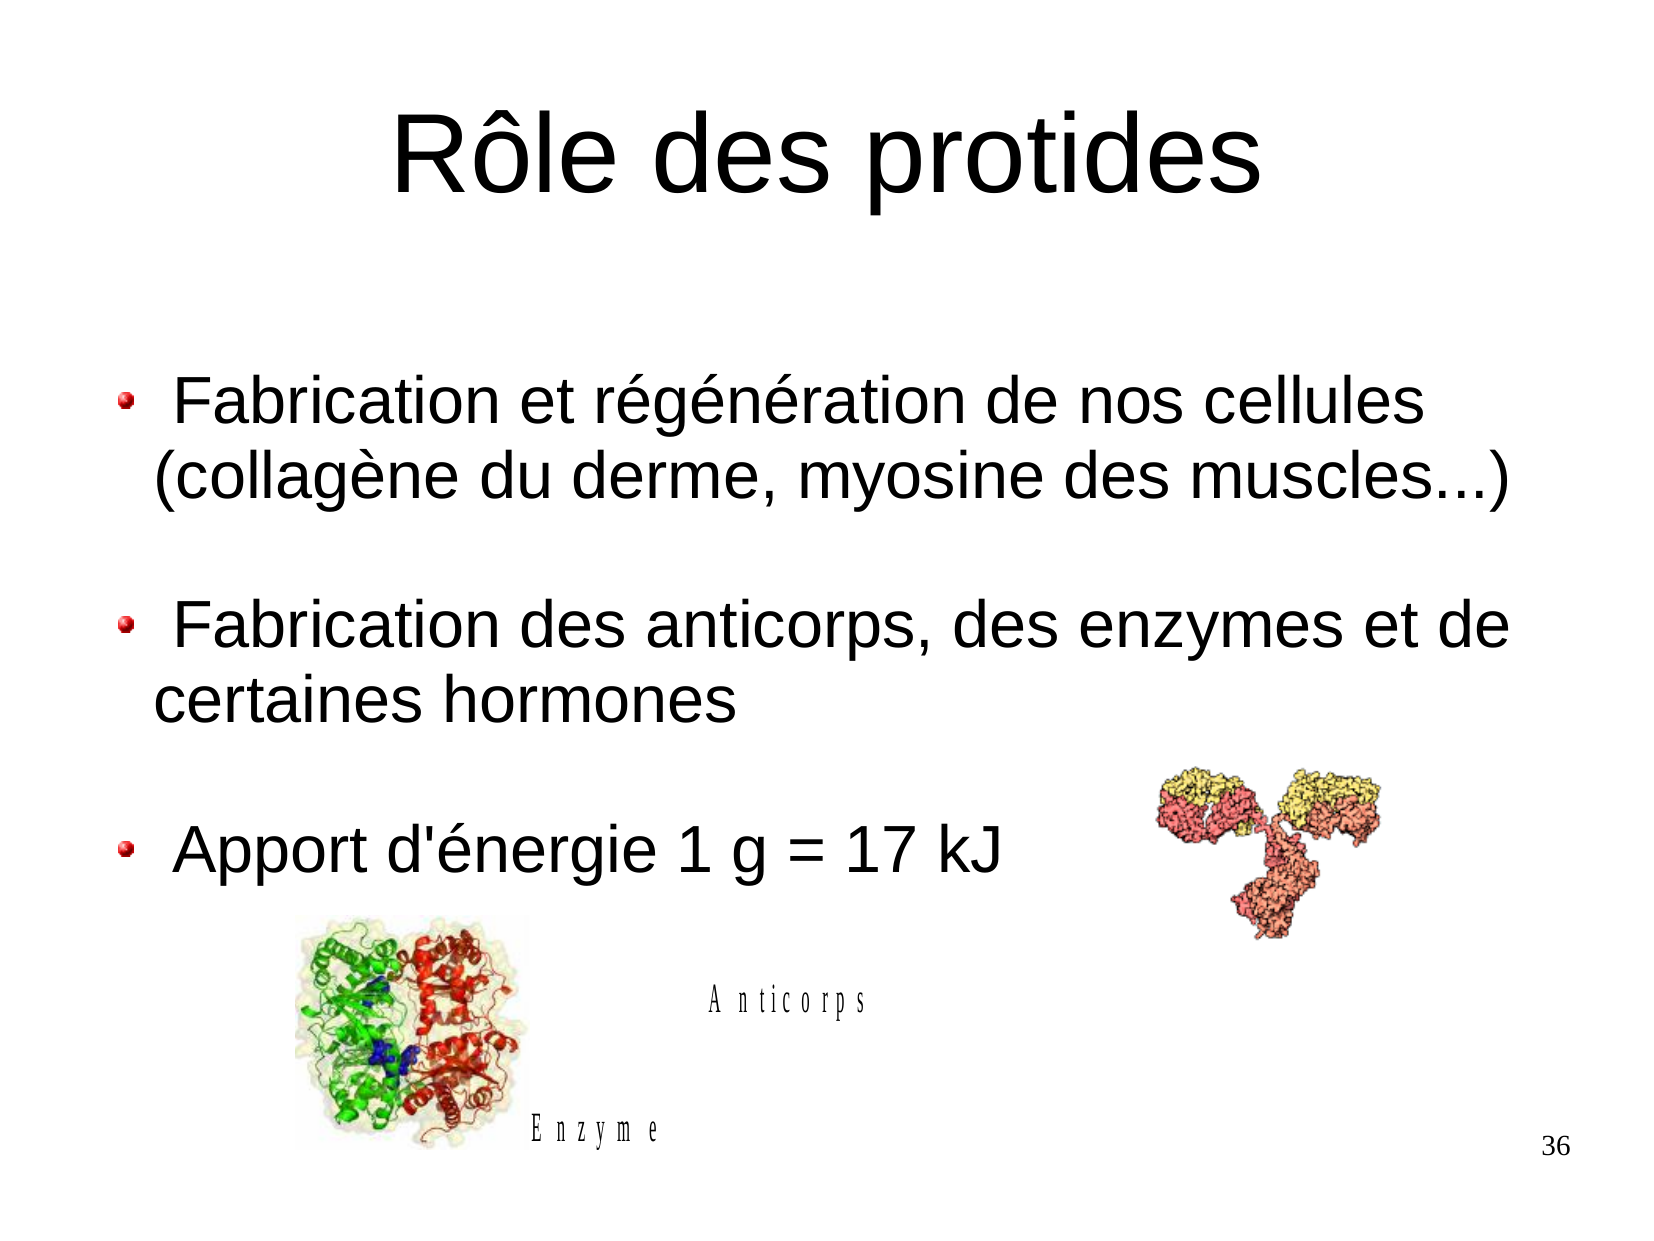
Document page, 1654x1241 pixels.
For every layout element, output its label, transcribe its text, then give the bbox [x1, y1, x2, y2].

picture [295, 915, 530, 1150]
picture [531, 1103, 1477, 1152]
picture [708, 974, 1654, 1023]
picture [1151, 762, 1386, 945]
title Rôle des protides [82, 49, 1571, 257]
subtitle Fabrication et régénération de nos cellules (collagène du derme, myosine des muscles...) Fabrication des anticorps, des enzymes et de certaines hormones Apport d'énergie 1 g = 17 kJ [82, 308, 1571, 1091]
